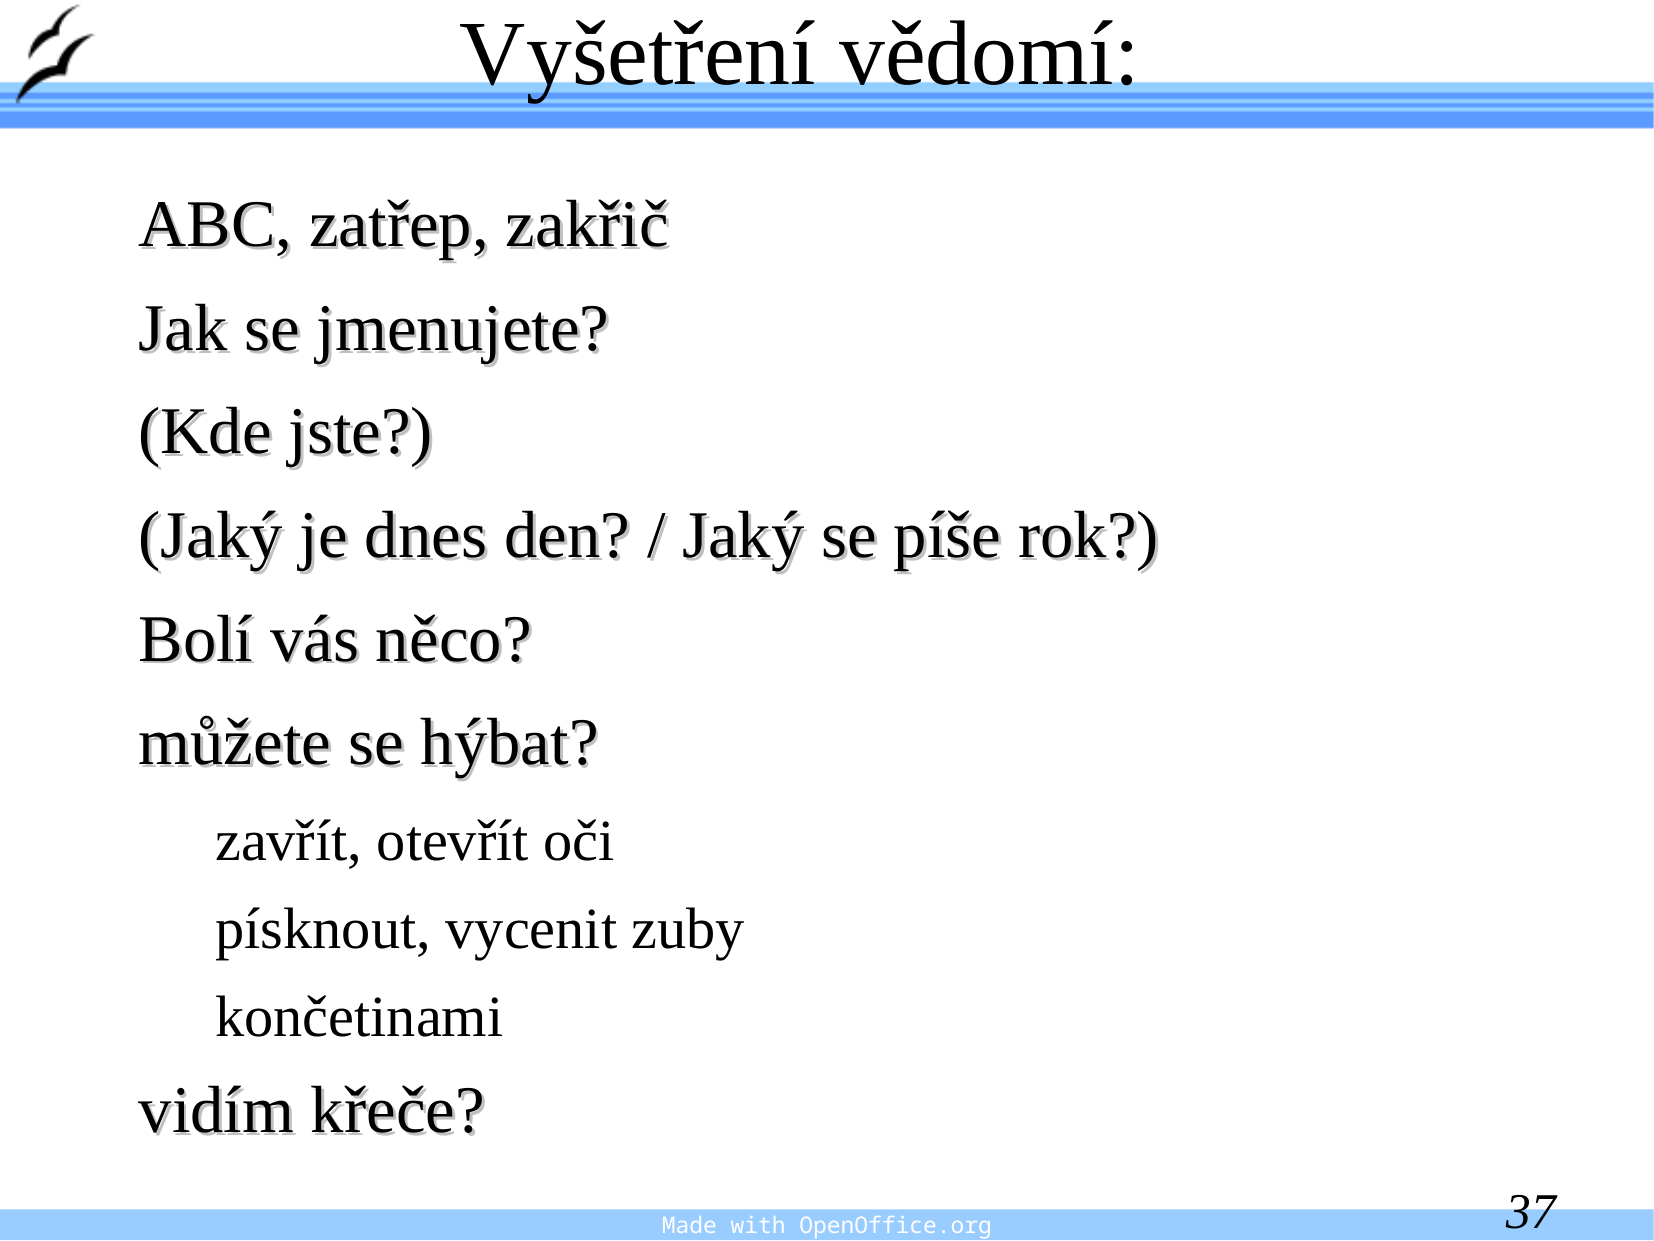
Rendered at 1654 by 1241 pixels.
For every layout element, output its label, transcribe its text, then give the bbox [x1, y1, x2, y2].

picture [0, 0, 1654, 133]
title Vyšetření vědomí: [94, 0, 1507, 107]
list ABC, zatřep, zakřič Jak se jmenujete? (Kde jste?) (Jaký je dnes den? / Jaký se píše rok?) Bolí vás něco? můžete se hýbat? zavřít, otevřít oči písknout, vycenit zuby končetinami vidím křeče? [120, 187, 1533, 1195]
